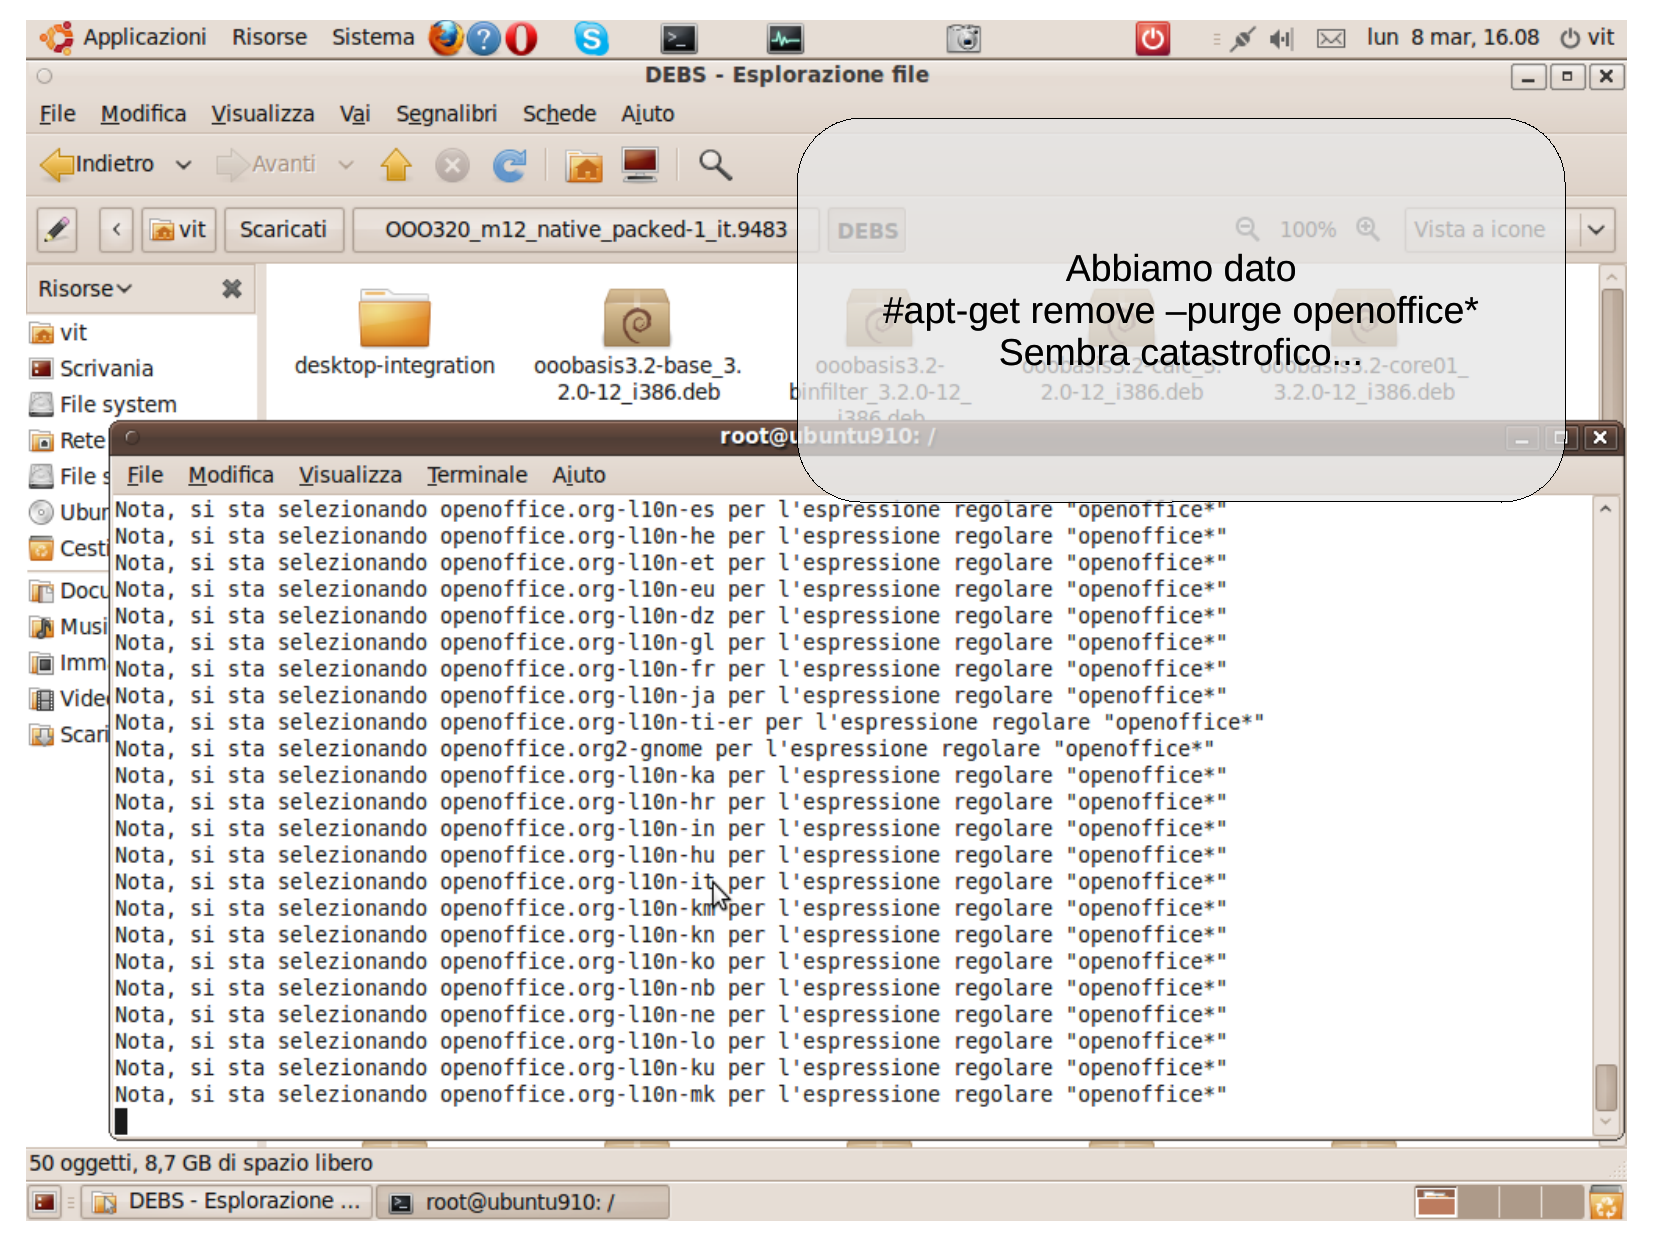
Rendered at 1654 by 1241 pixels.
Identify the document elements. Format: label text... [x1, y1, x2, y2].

picture [0, 0, 1654, 1241]
text_box Abbiamo dato #apt-get remove –purge openoffice* Sembra catastrofico... [797, 118, 1566, 503]
